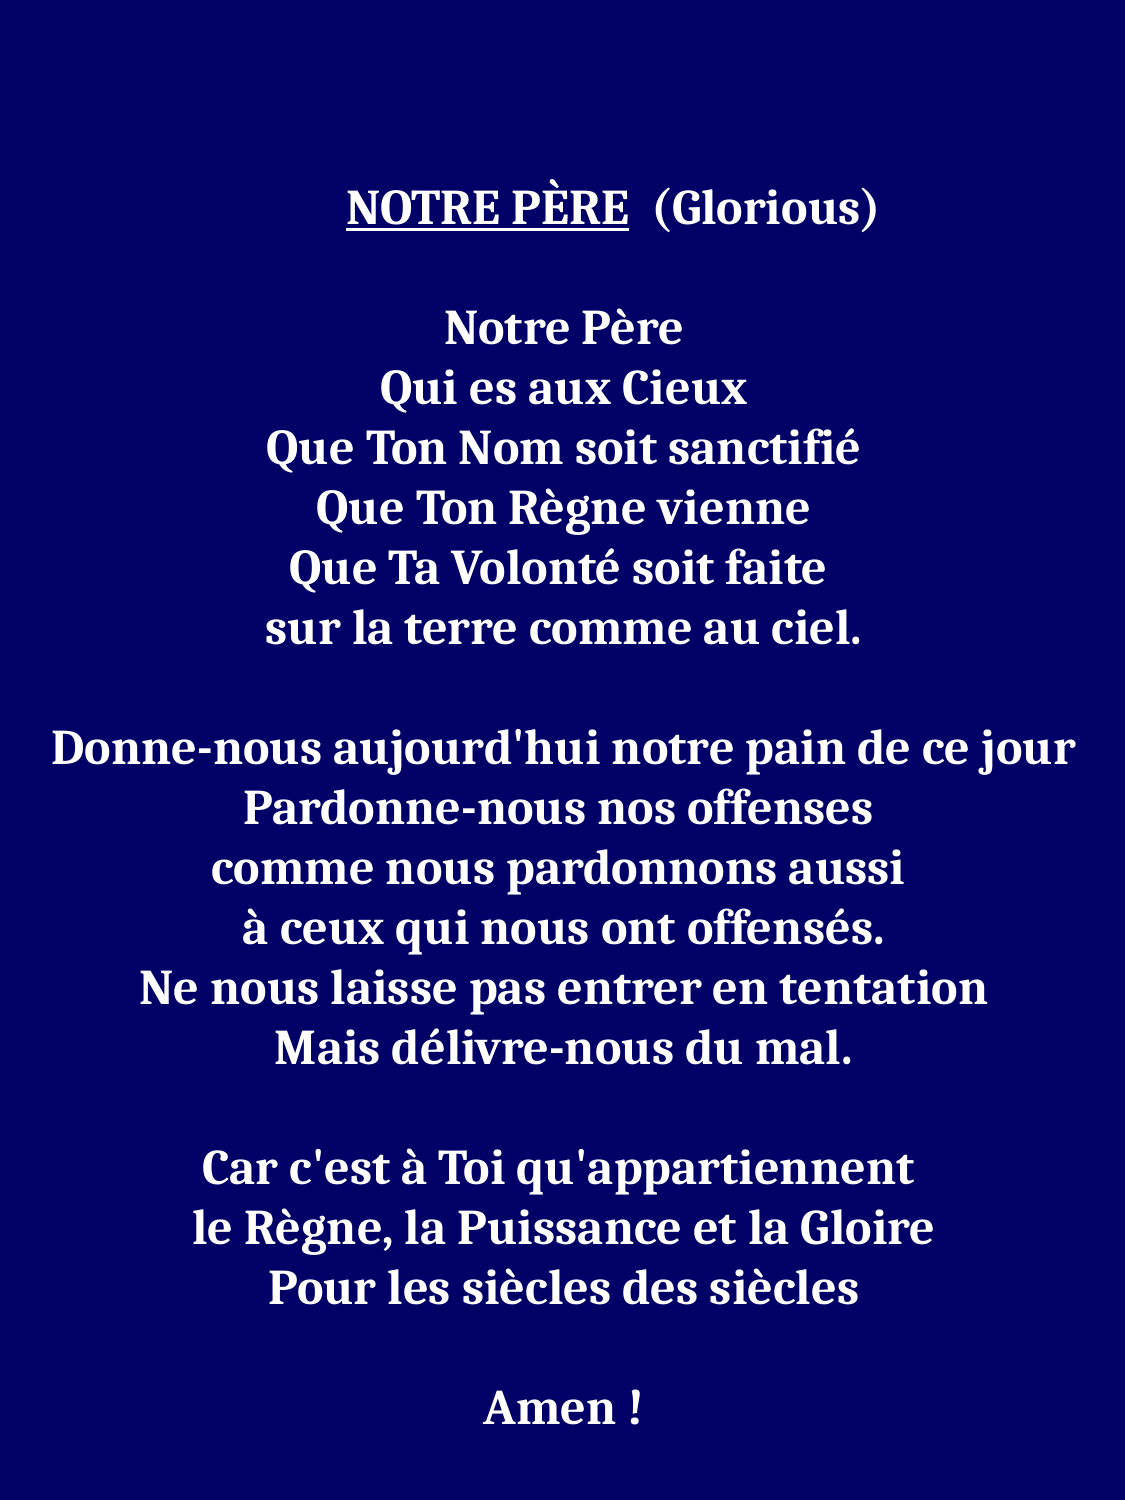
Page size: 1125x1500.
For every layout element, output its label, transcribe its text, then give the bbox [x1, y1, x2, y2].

text_box NOTRE PÈRE (Glorious) Notre Père Qui es aux Cieux Que Ton Nom soit sanctifié Que Ton Règne vienne Que Ta Volonté soit faite sur la terre comme au ciel. Donne-nous aujourd'hui notre pain de ce jour Pardonne-nous nos offenses comme nous pardonnons aussi à ceux qui nous ont offensés. Ne nous laisse pas entrer en tentation Mais délivre-nous du mal. Car c'est à Toi qu'appartiennent le Règne, la Puissance et la Gloire Pour les siècles des siècles Amen ! [0, 76, 1125, 1500]
